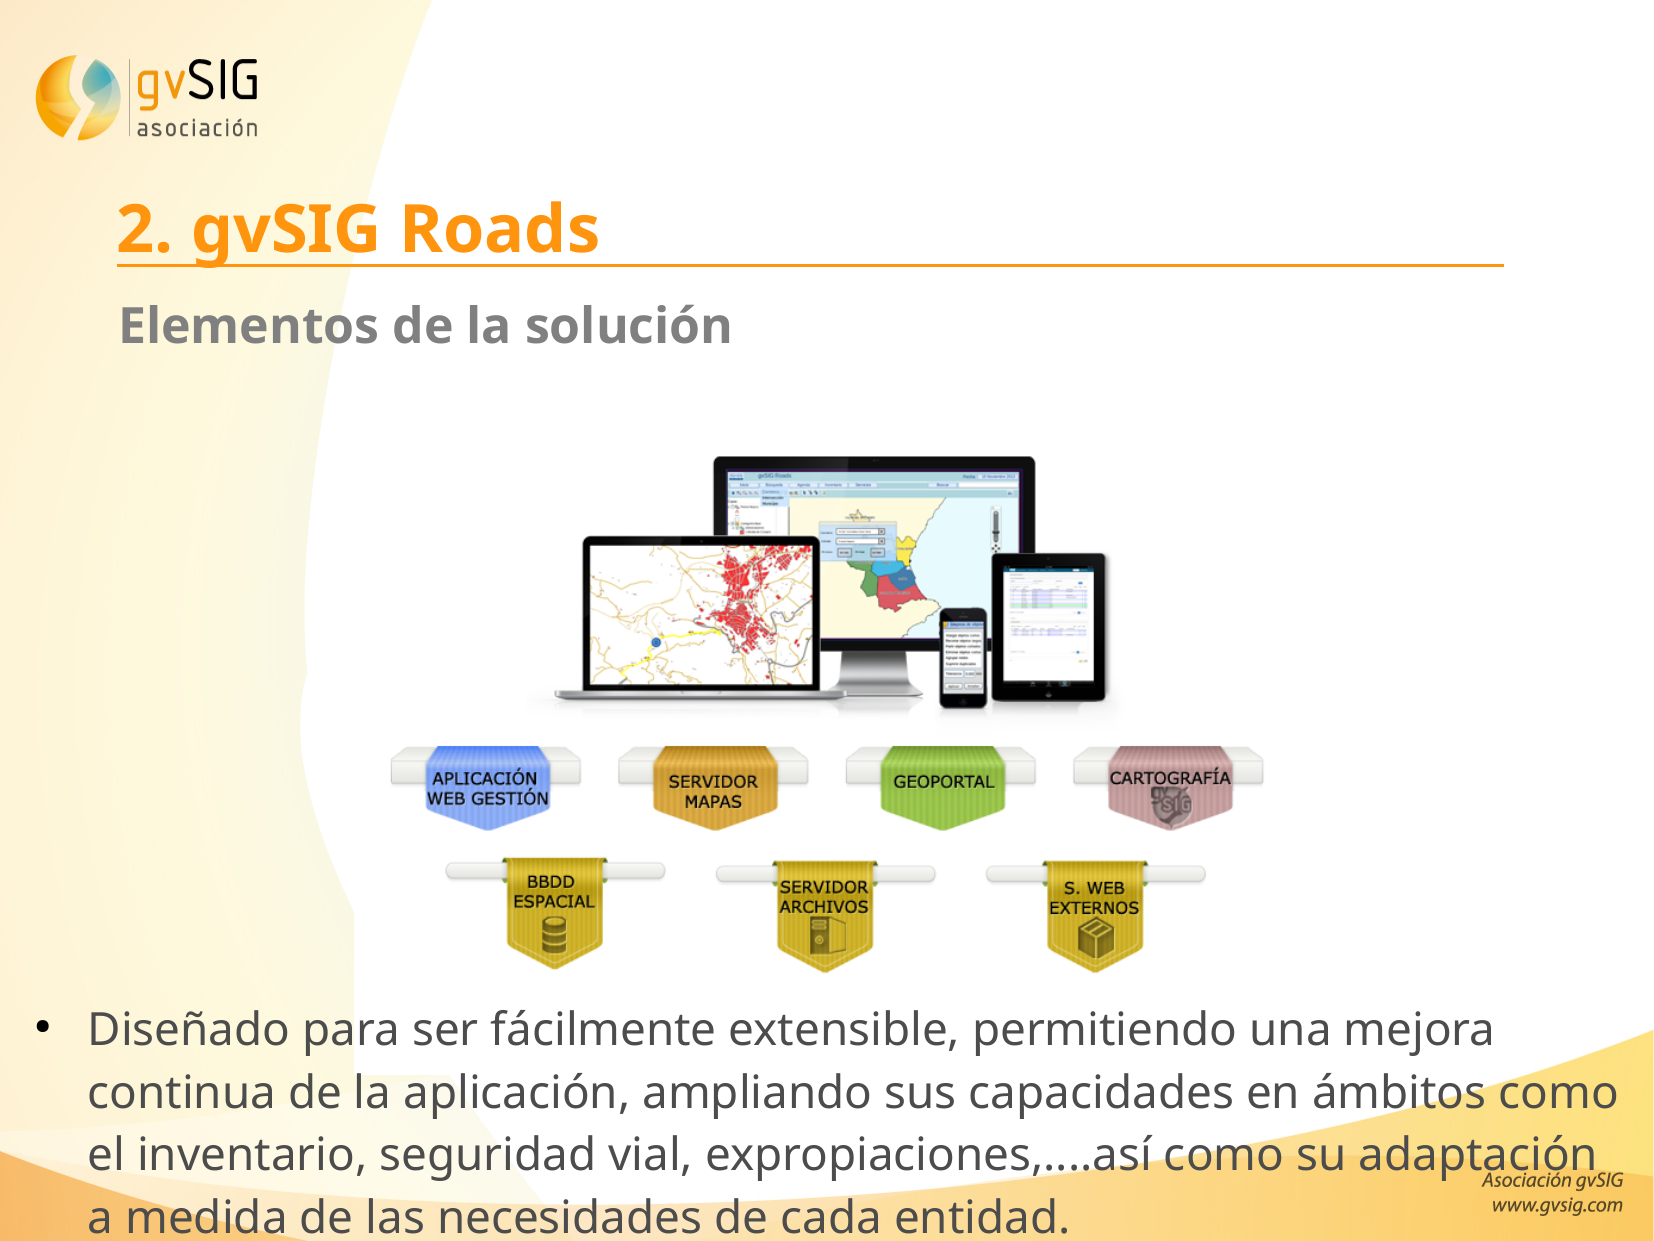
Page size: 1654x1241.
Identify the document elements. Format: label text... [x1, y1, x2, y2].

picture [0, 0, 1654, 1241]
text_box Diseñado para ser fácilmente extensible, permitiendo una mejora continua de la aplicación, ampliando sus capacidades en ámbitos como el inventario, seguridad vial, expropiaciones,....así como su adaptación a medida de las necesidades de cada entidad. [16, 996, 1625, 1211]
title 2. gvSIG Roads [116, 177, 1605, 276]
title Elementos de la solución [118, 279, 1536, 369]
